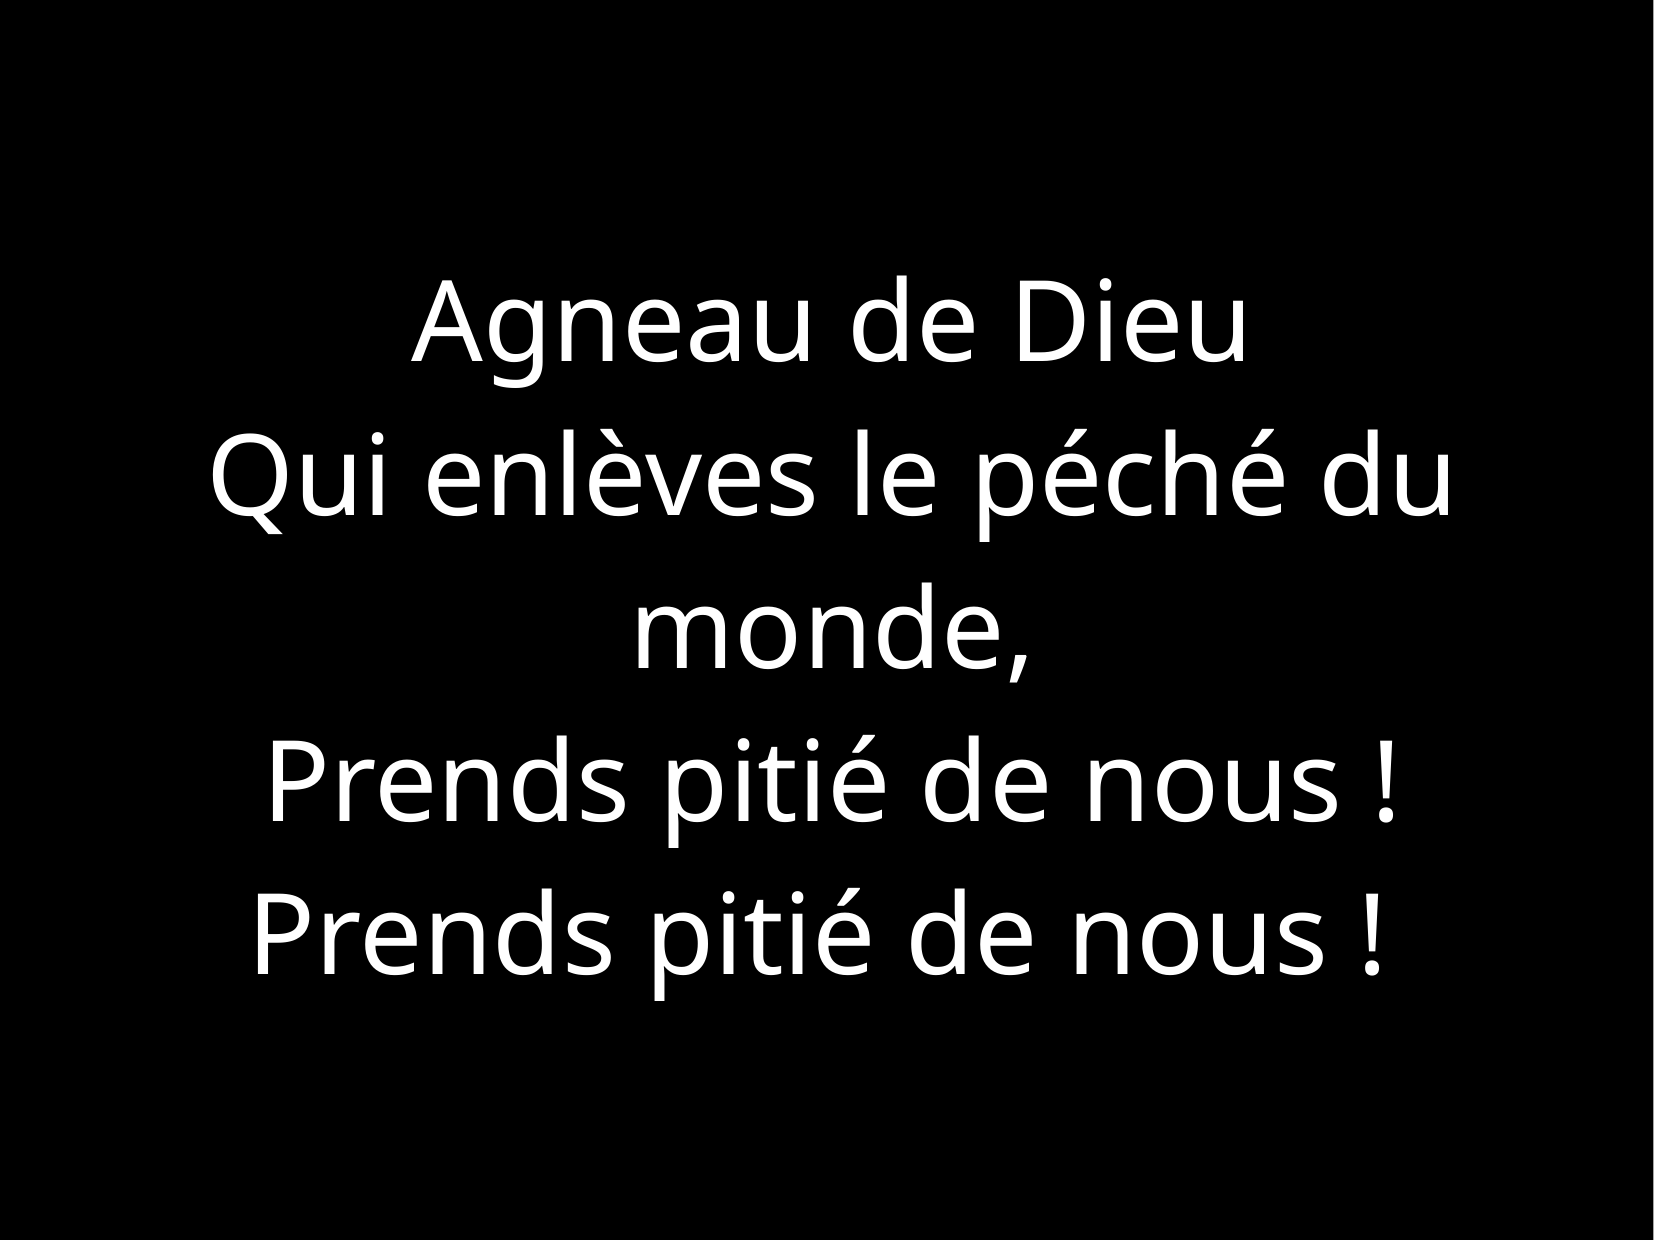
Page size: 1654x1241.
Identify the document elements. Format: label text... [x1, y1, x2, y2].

subtitle Agneau de Dieu Qui enlèves le péché du monde, Prends pitié de nous ! Prends pitié de nous ! [11, 0, 1654, 1241]
